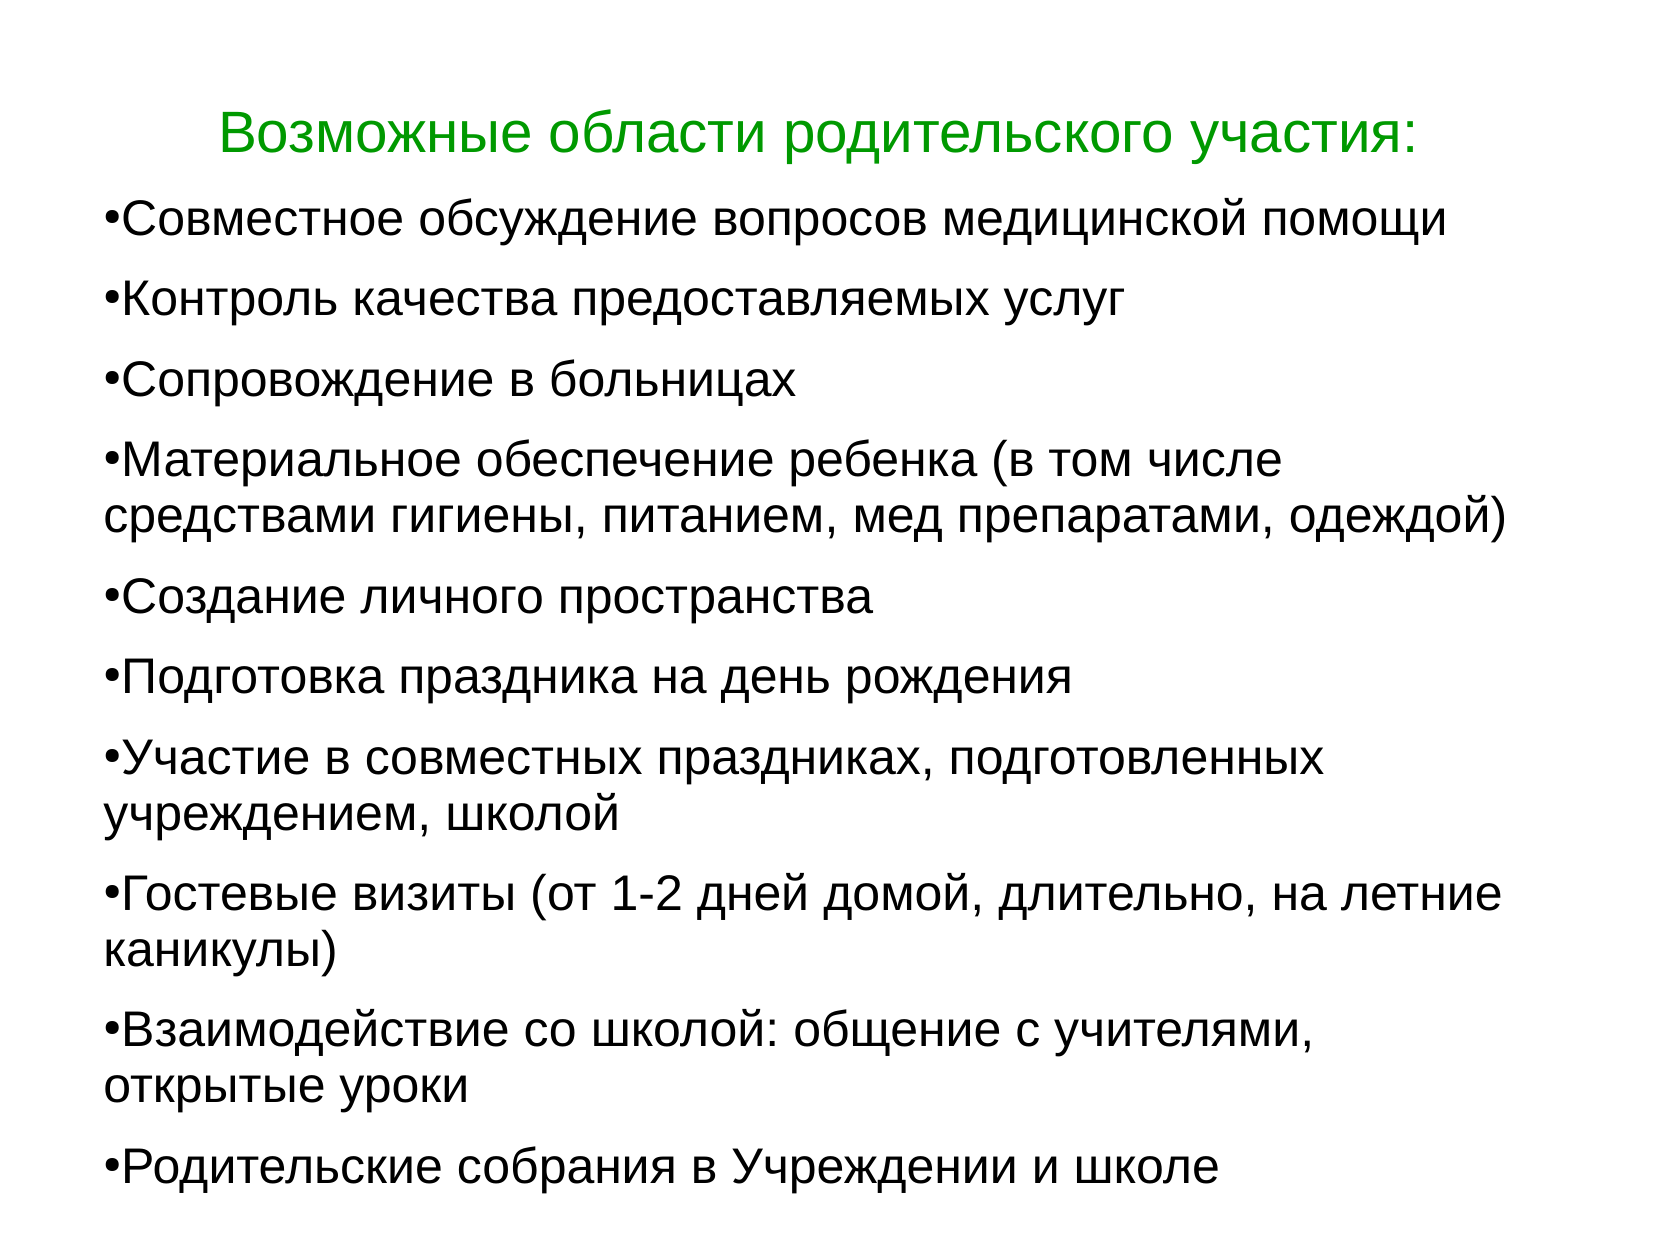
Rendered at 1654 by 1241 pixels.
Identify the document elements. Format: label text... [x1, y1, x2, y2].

text_box Возможные области родительского участия: Совместное обсуждение вопросов медицинской помощи Контроль качества предоставляемых услуг Сопровождение в больницах Материальное обеспечение ребенка (в том числе средствами гигиены, питанием, мед препаратами, одеждой) Создание личного пространства Подготовка праздника на день рождения Участие в совместных праздниках, подготовленных учреждением, школой Гостевые визиты (от 1-2 дней домой, длительно, на летние каникулы) Взаимодействие со школой: общение с учителями, открытые уроки Родительские собрания в Учреждении и школе [88, 92, 1565, 1241]
